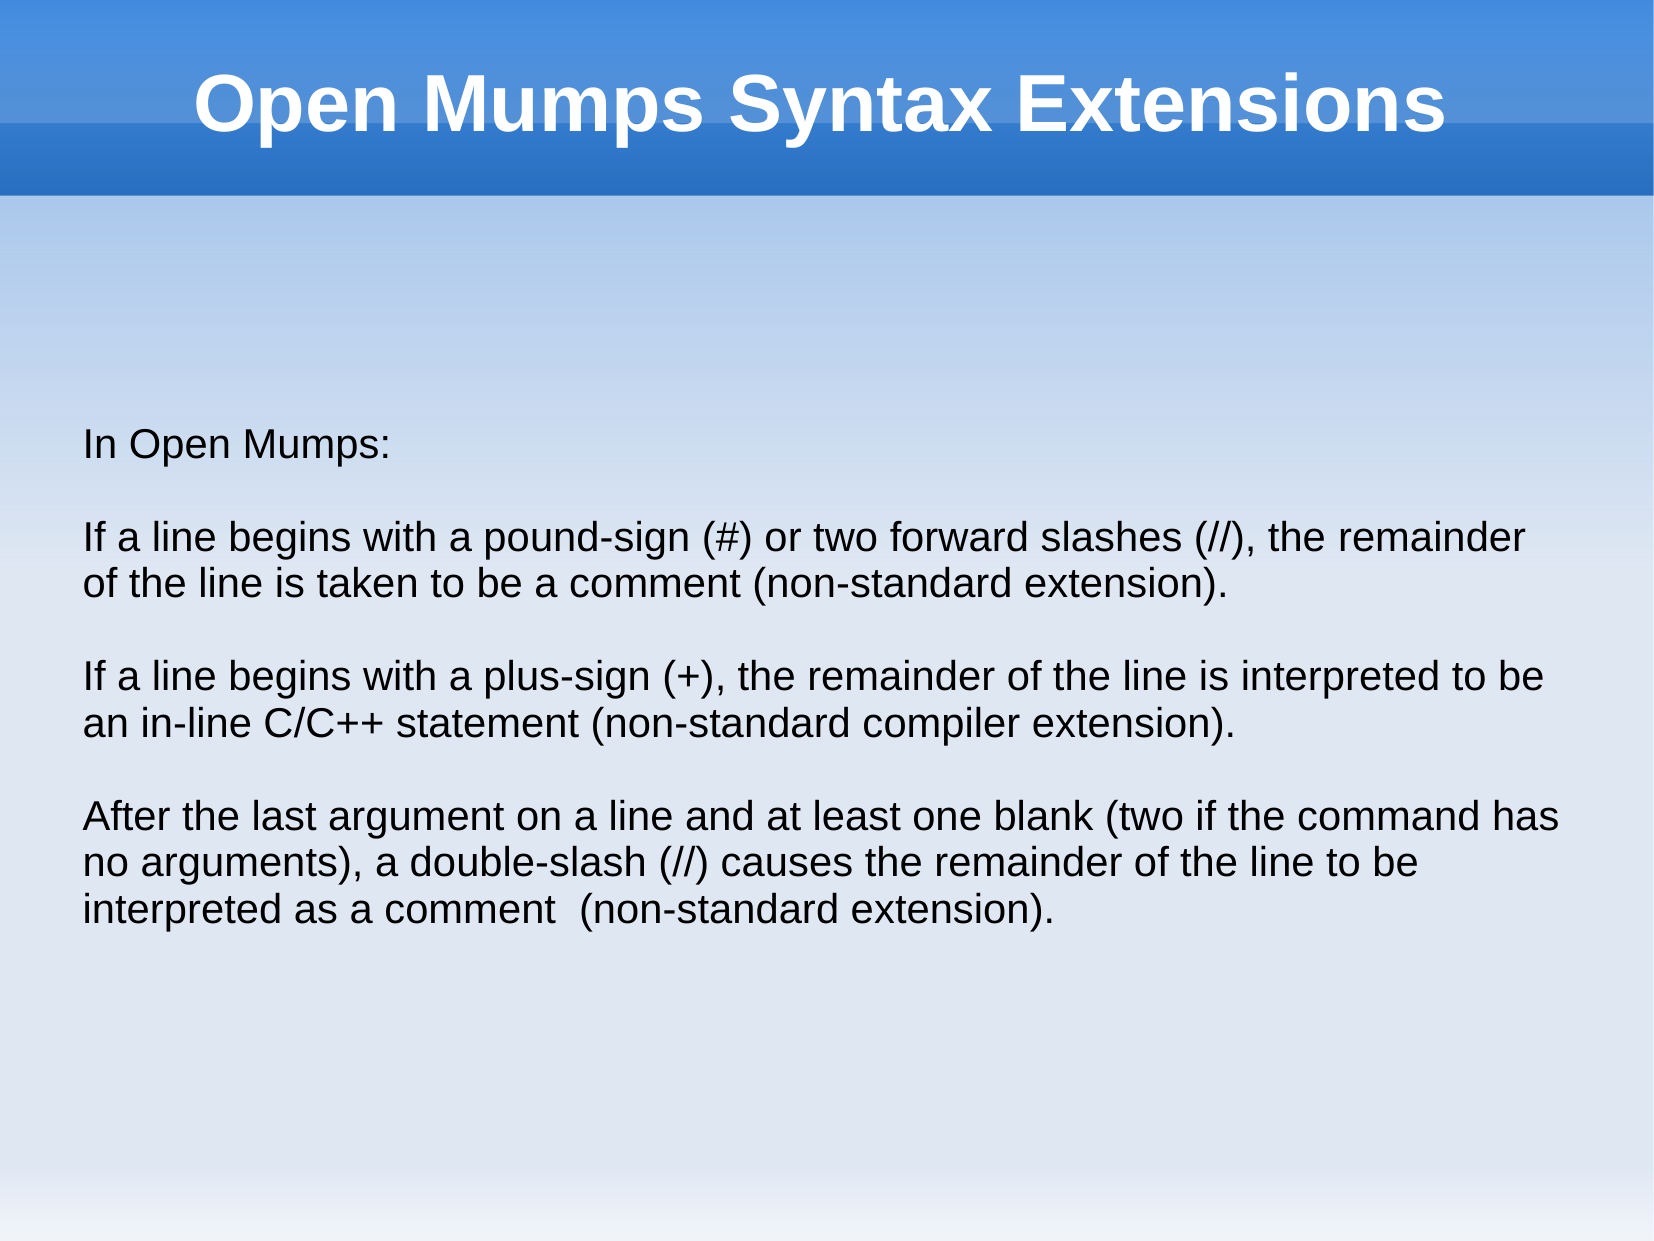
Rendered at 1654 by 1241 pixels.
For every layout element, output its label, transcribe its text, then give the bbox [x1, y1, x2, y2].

title Open Mumps Syntax Extensions [76, 0, 1565, 208]
picture [0, 0, 1654, 1241]
subtitle In Open Mumps: If a line begins with a pound-sign (#) or two forward slashes (//), the remainder of the line is taken to be a comment (non-standard extension). If a line begins with a plus-sign (+), the remainder of the line is interpreted to be an in-line C/C++ statement (non-standard compiler extension). After the last argument on a line and at least one blank (two if the command has no arguments), a double-slash (//) causes the remainder of the line to be interpreted as a comment (non-standard extension). [82, 290, 1571, 1109]
